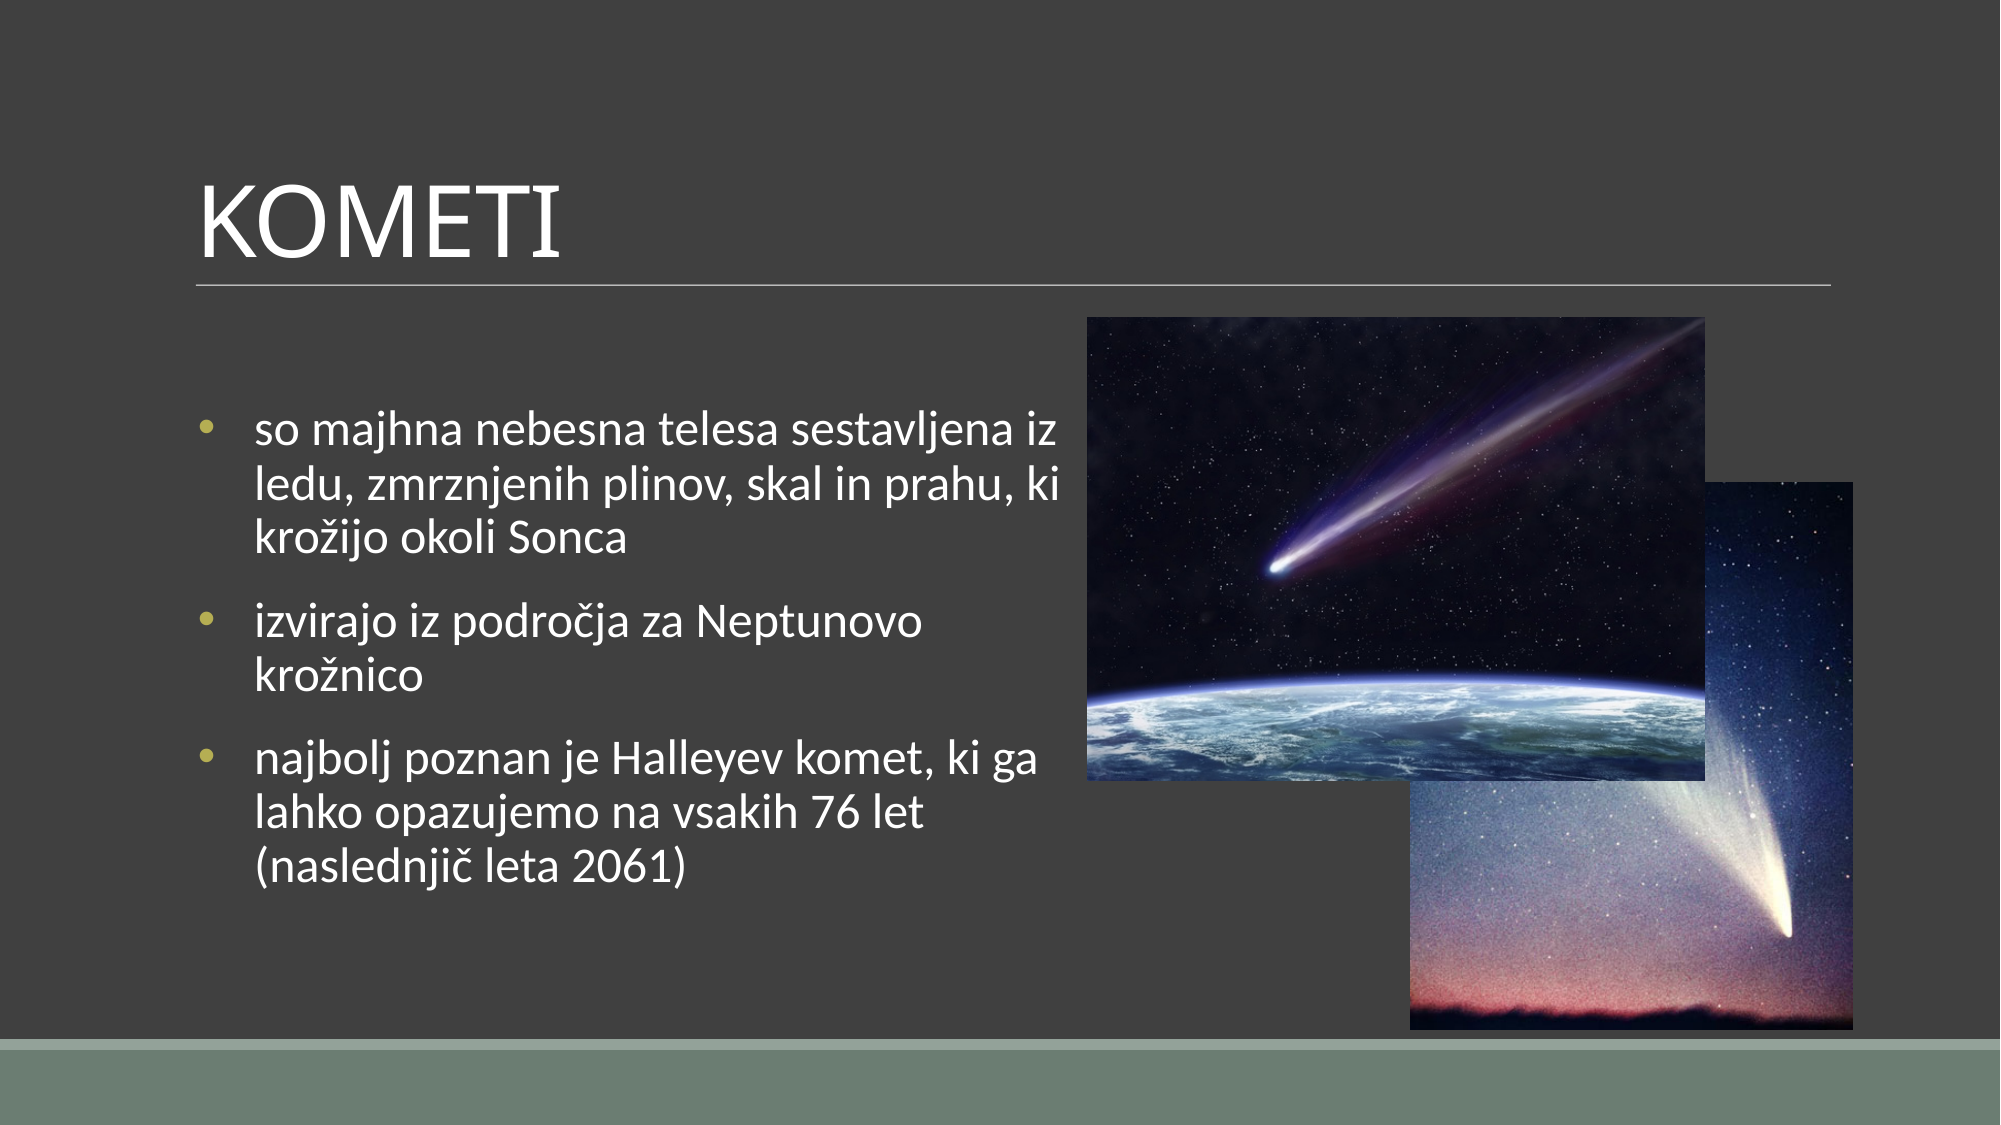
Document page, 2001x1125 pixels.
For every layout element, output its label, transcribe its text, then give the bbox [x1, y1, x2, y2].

picture [1087, 317, 1853, 1030]
list so majhna nebesna telesa sestavljena iz ledu, zmrznjenih plinov, skal in prahu, ki krožijo okoli Sonca izvirajo iz področja za Neptunovo krožnico najbolj poznan je Halleyev komet, ki ga lahko opazujemo na vsakih 76 let (naslednjič leta 2061) [197, 395, 1088, 906]
text_box KOMETI [179, 46, 1830, 285]
